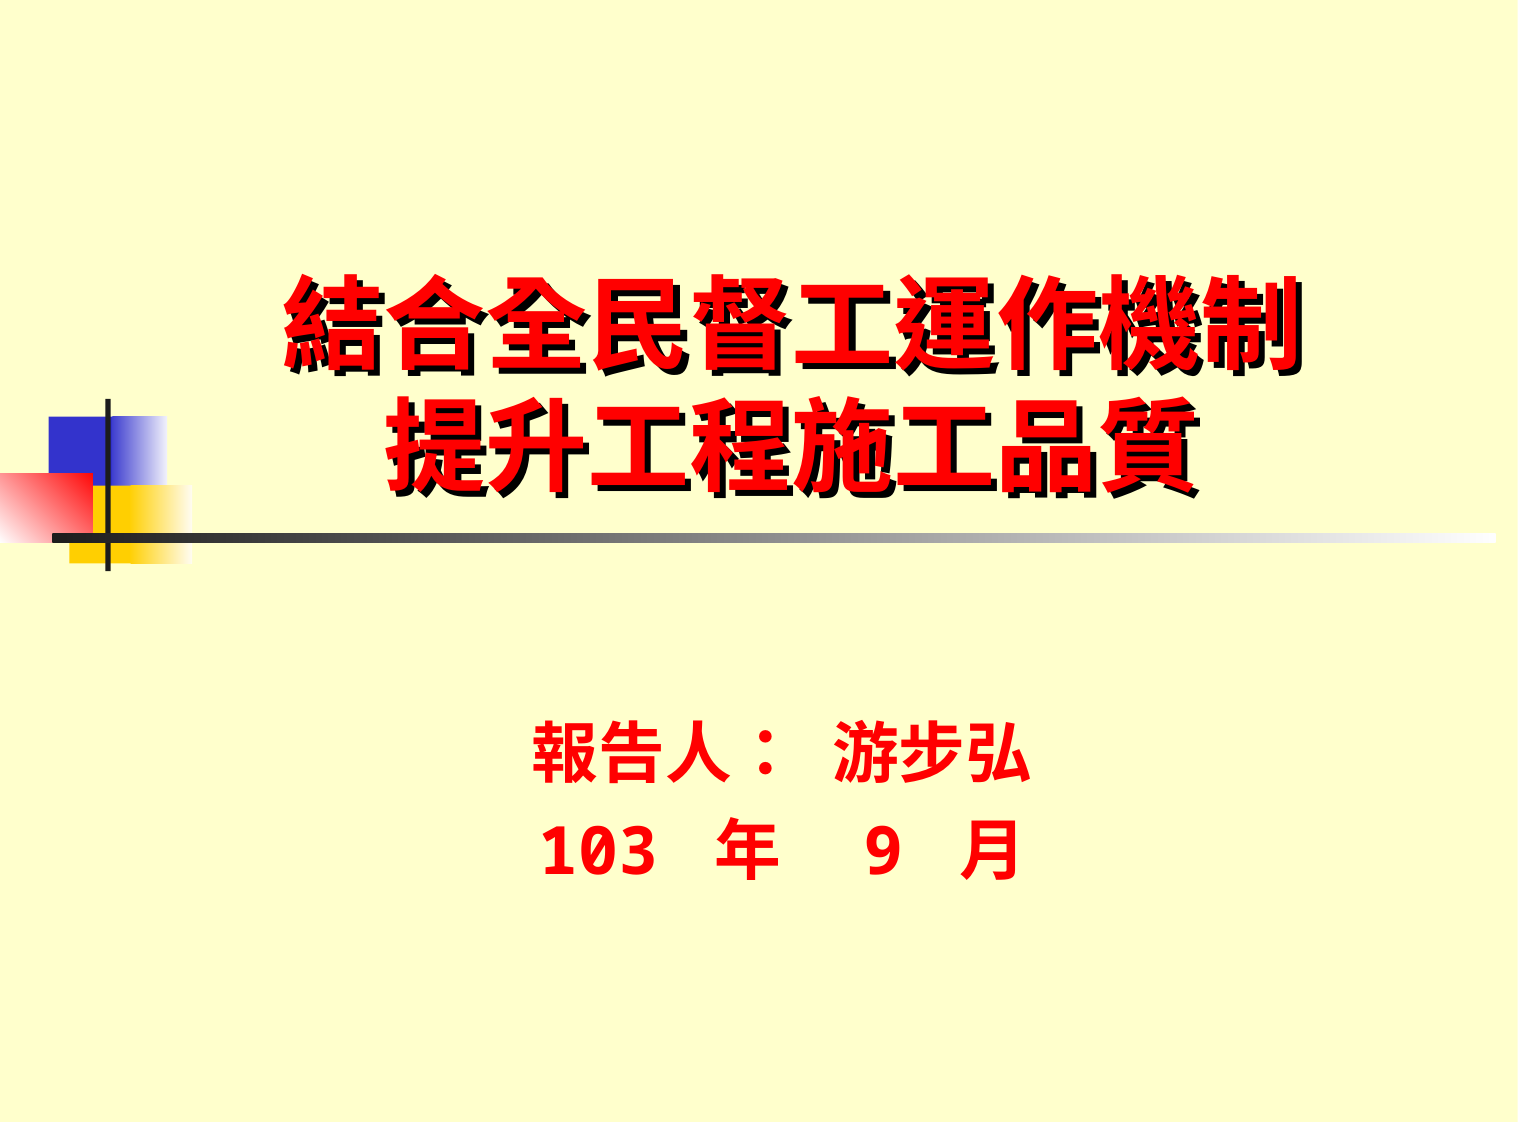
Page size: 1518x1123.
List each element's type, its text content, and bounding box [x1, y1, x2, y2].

title 結合全民督工運作機制 提升工程施工品質 [161, 266, 1423, 513]
subtitle 報告人： 游步弘 103 年 9 月 [251, 702, 1314, 797]
